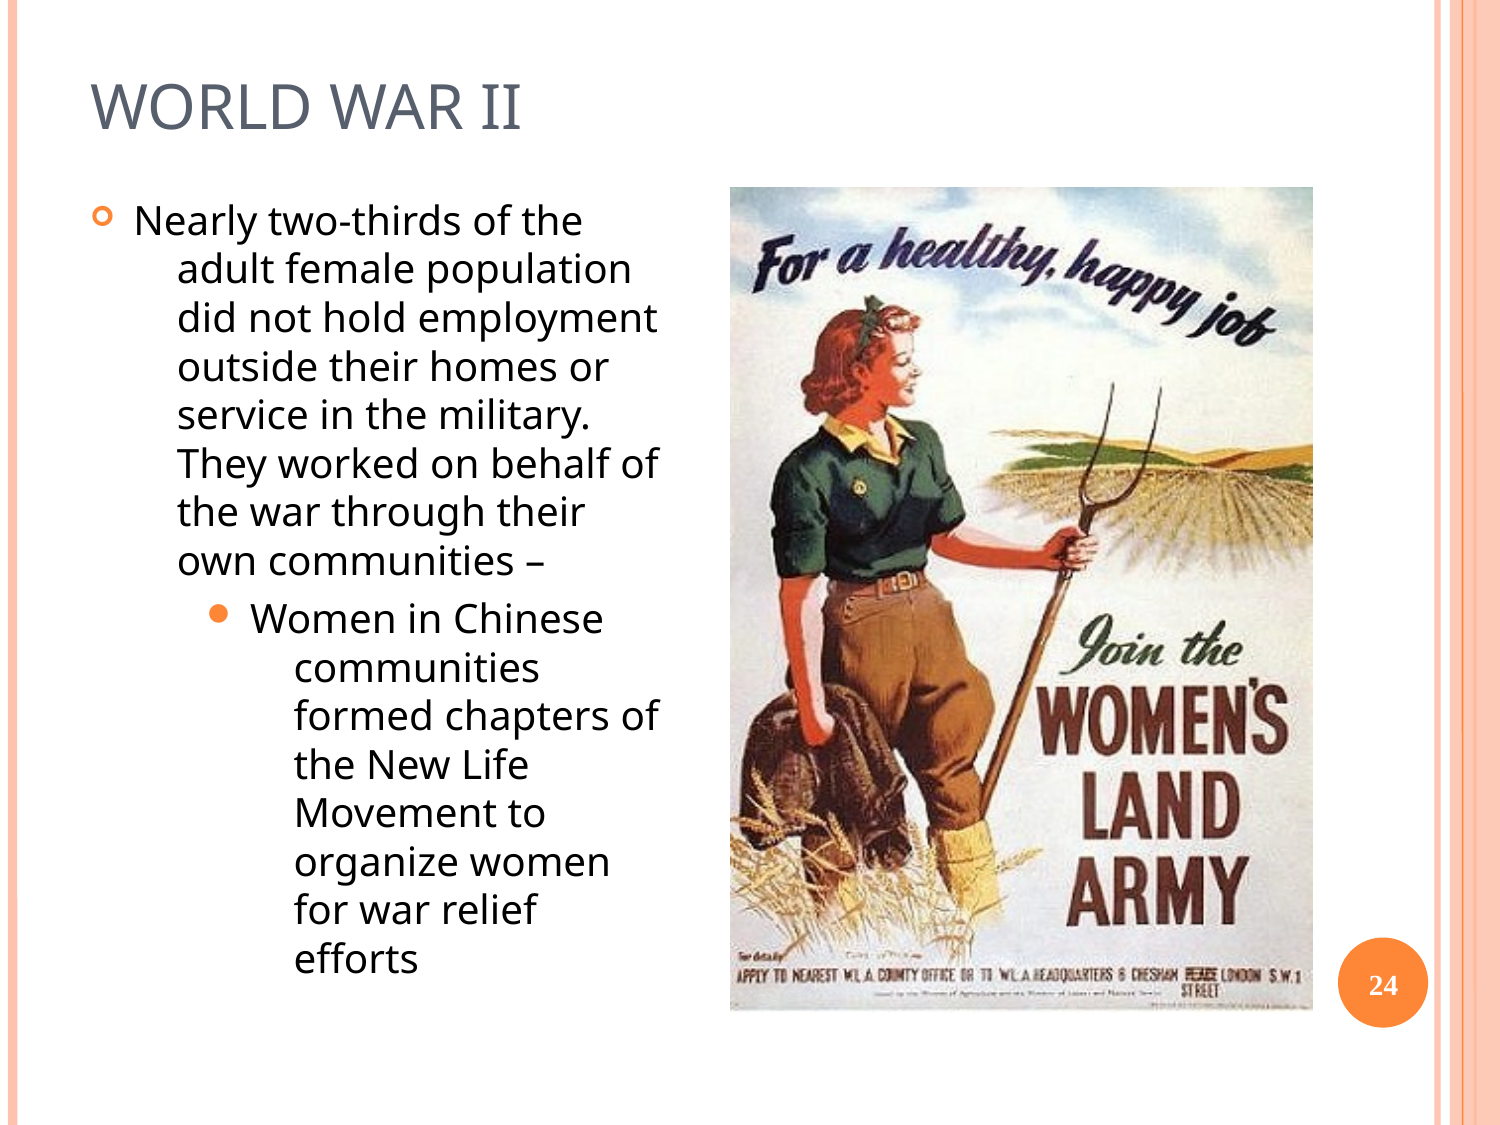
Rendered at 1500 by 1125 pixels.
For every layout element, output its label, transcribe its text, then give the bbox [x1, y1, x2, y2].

title World War II [75, 45, 1300, 150]
list Nearly two-thirds of the adult female population did not hold employment outside their homes or service in the military. They worked on behalf of the war through their own communities – Women in Chinese communities formed chapters of the New Life Movement to organize women for war relief efforts [75, 187, 676, 1013]
picture [730, 187, 1313, 1013]
text_box [1333, 940, 1434, 1027]
